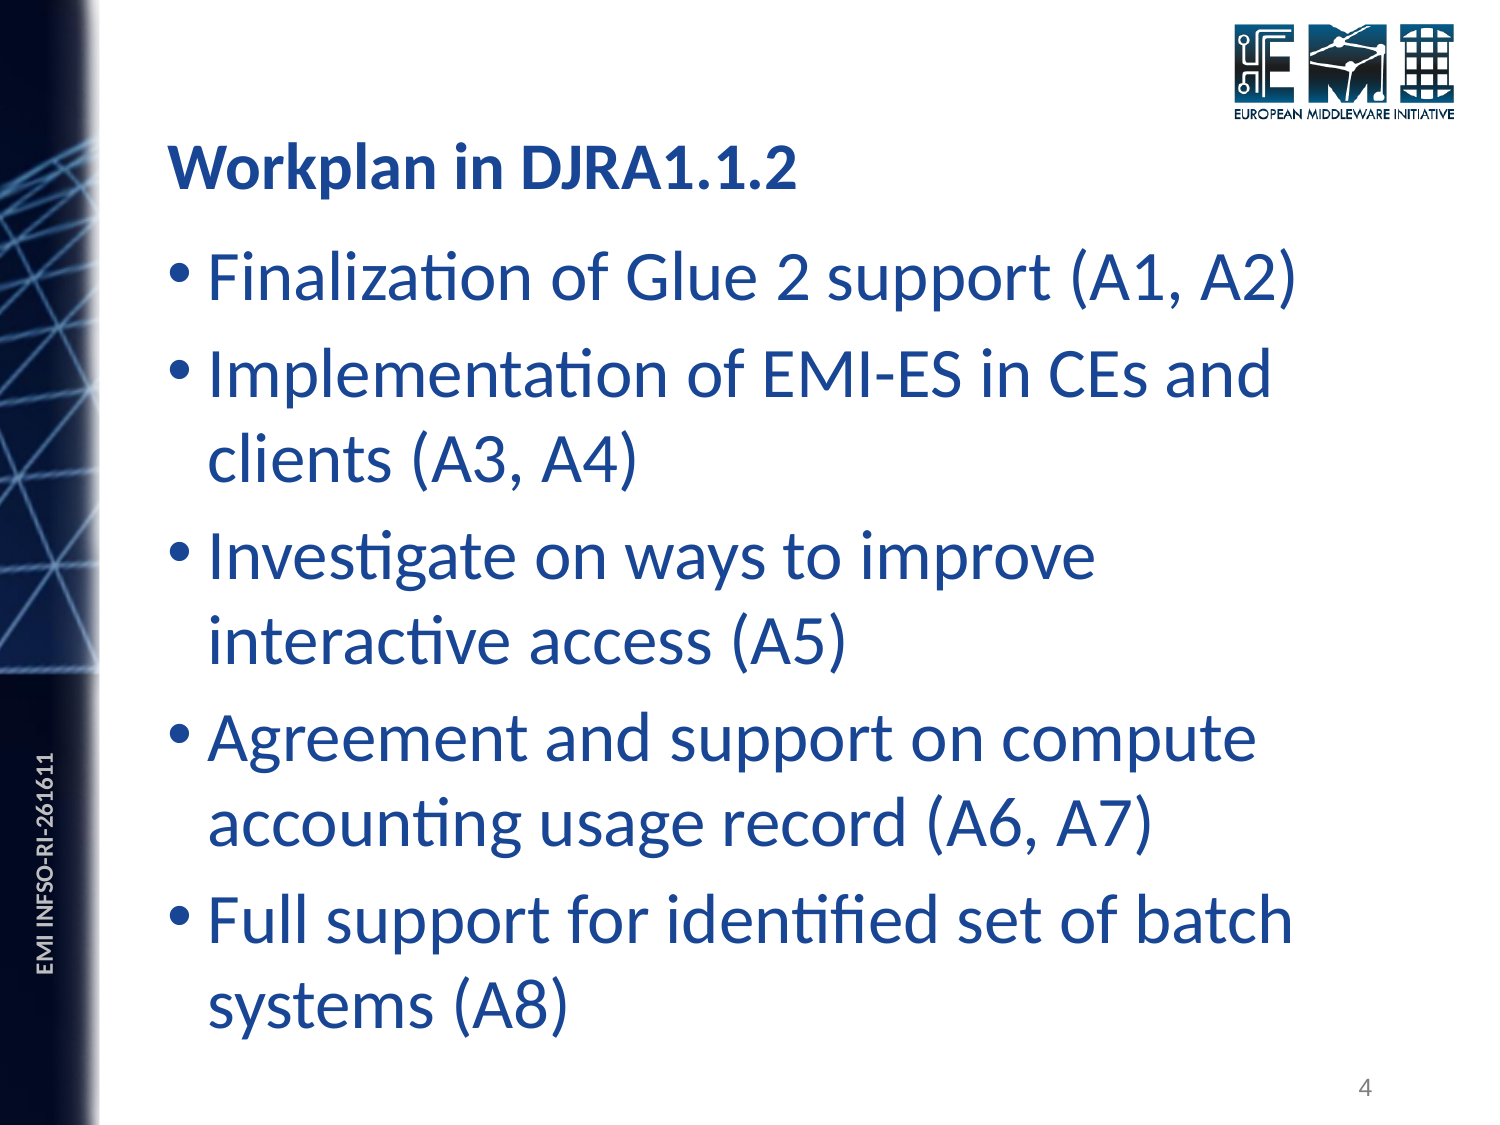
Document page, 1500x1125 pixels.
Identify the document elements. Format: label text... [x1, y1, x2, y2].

list Finalization of Glue 2 support (A1, A2) Implementation of EMI-ES in CEs and clients (A3, A4) Investigate on ways to improve interactive access (A5) Agreement and support on compute accounting usage record (A6, A7) Full support for identified set of batch systems (A8) [153, 221, 1381, 1053]
picture [1185, 8, 1500, 140]
picture [0, 0, 111, 1125]
text_box Workplan in DJRA1.1.2 [153, 115, 1200, 211]
text_box <number> [1343, 1063, 1426, 1123]
